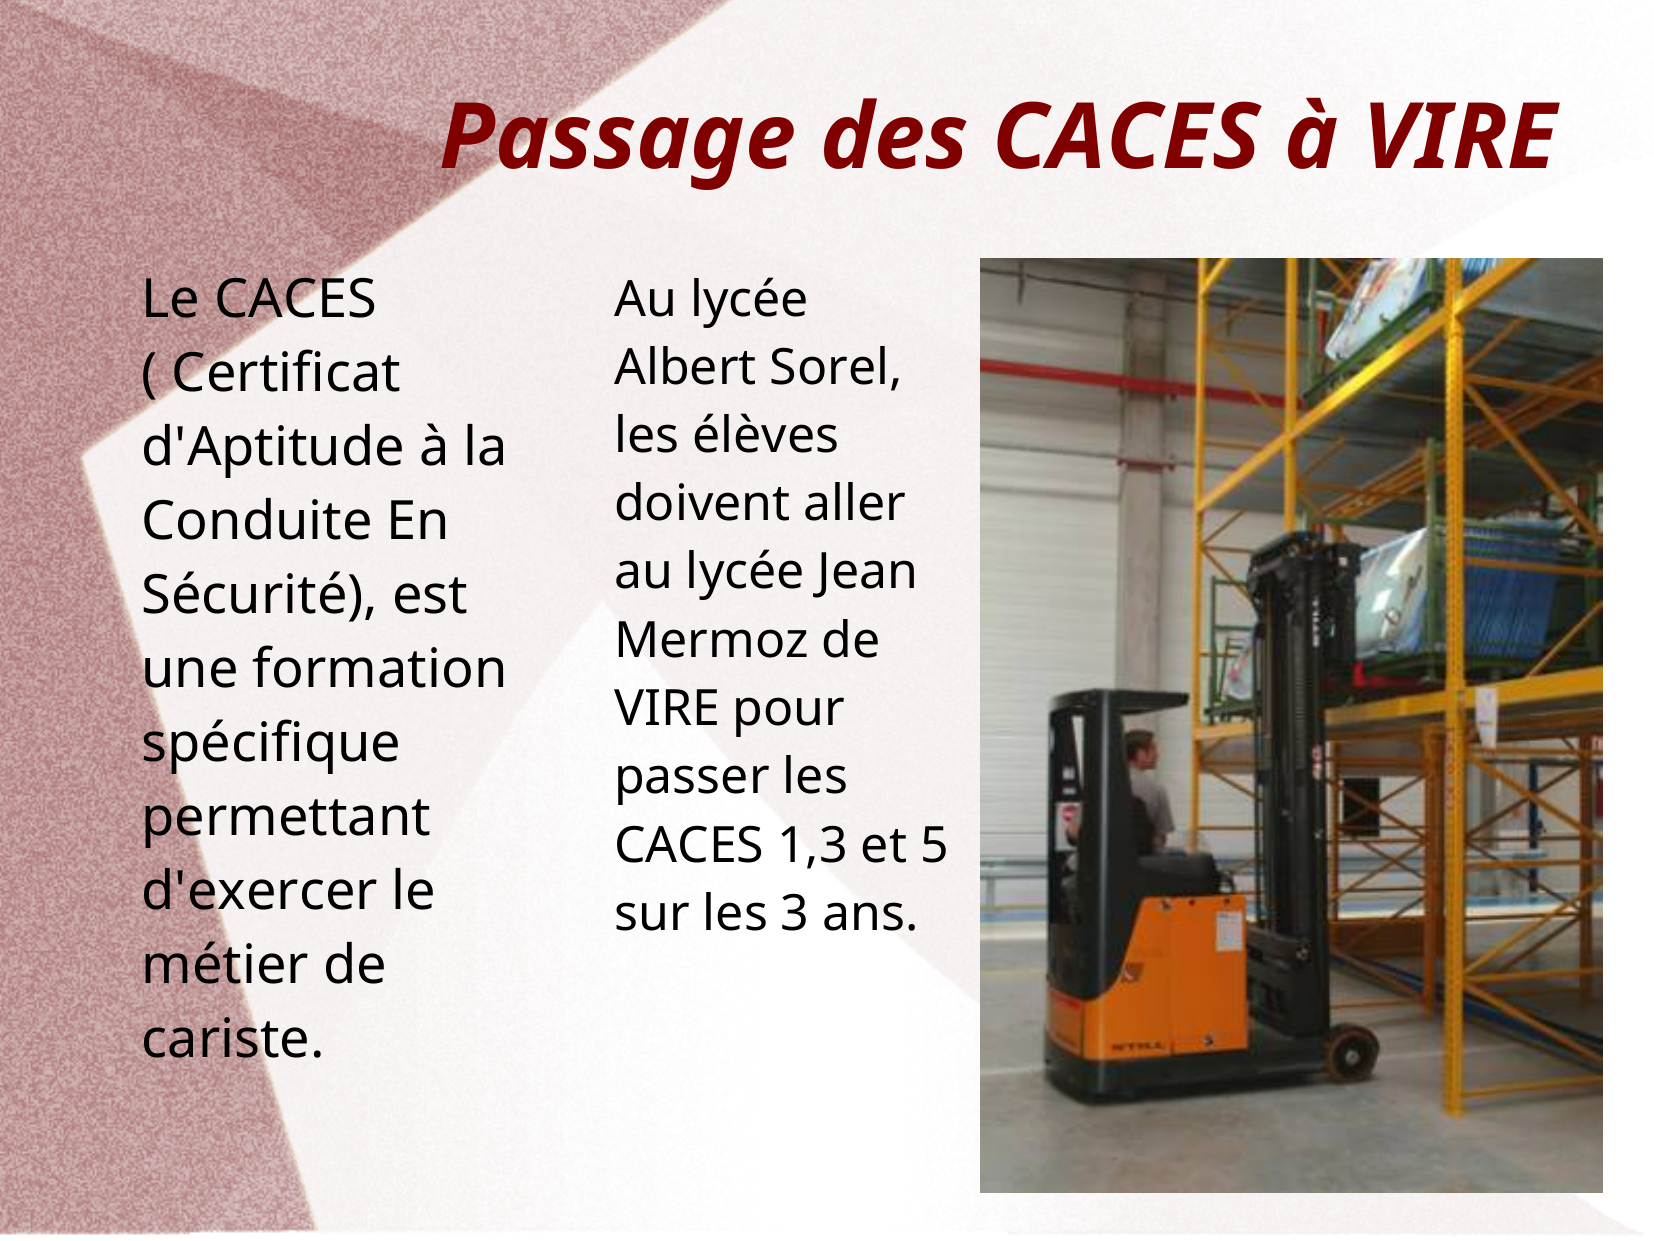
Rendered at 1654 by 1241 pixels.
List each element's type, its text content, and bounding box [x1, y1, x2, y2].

title Passage des CACES à VIRE [177, 29, 1560, 237]
list Le CACES ( Certificat d'Aptitude à la Conduite En Sécurité), est une formation spécifique permettant d'exercer le métier de cariste. [70, 259, 552, 1183]
picture [0, 0, 1654, 1241]
text_box Au lycée Albert Sorel, les élèves doivent aller au lycée Jean Mermoz de VIRE pour passer les CACES 1,3 et 5 sur les 3 ans. [543, 262, 957, 923]
